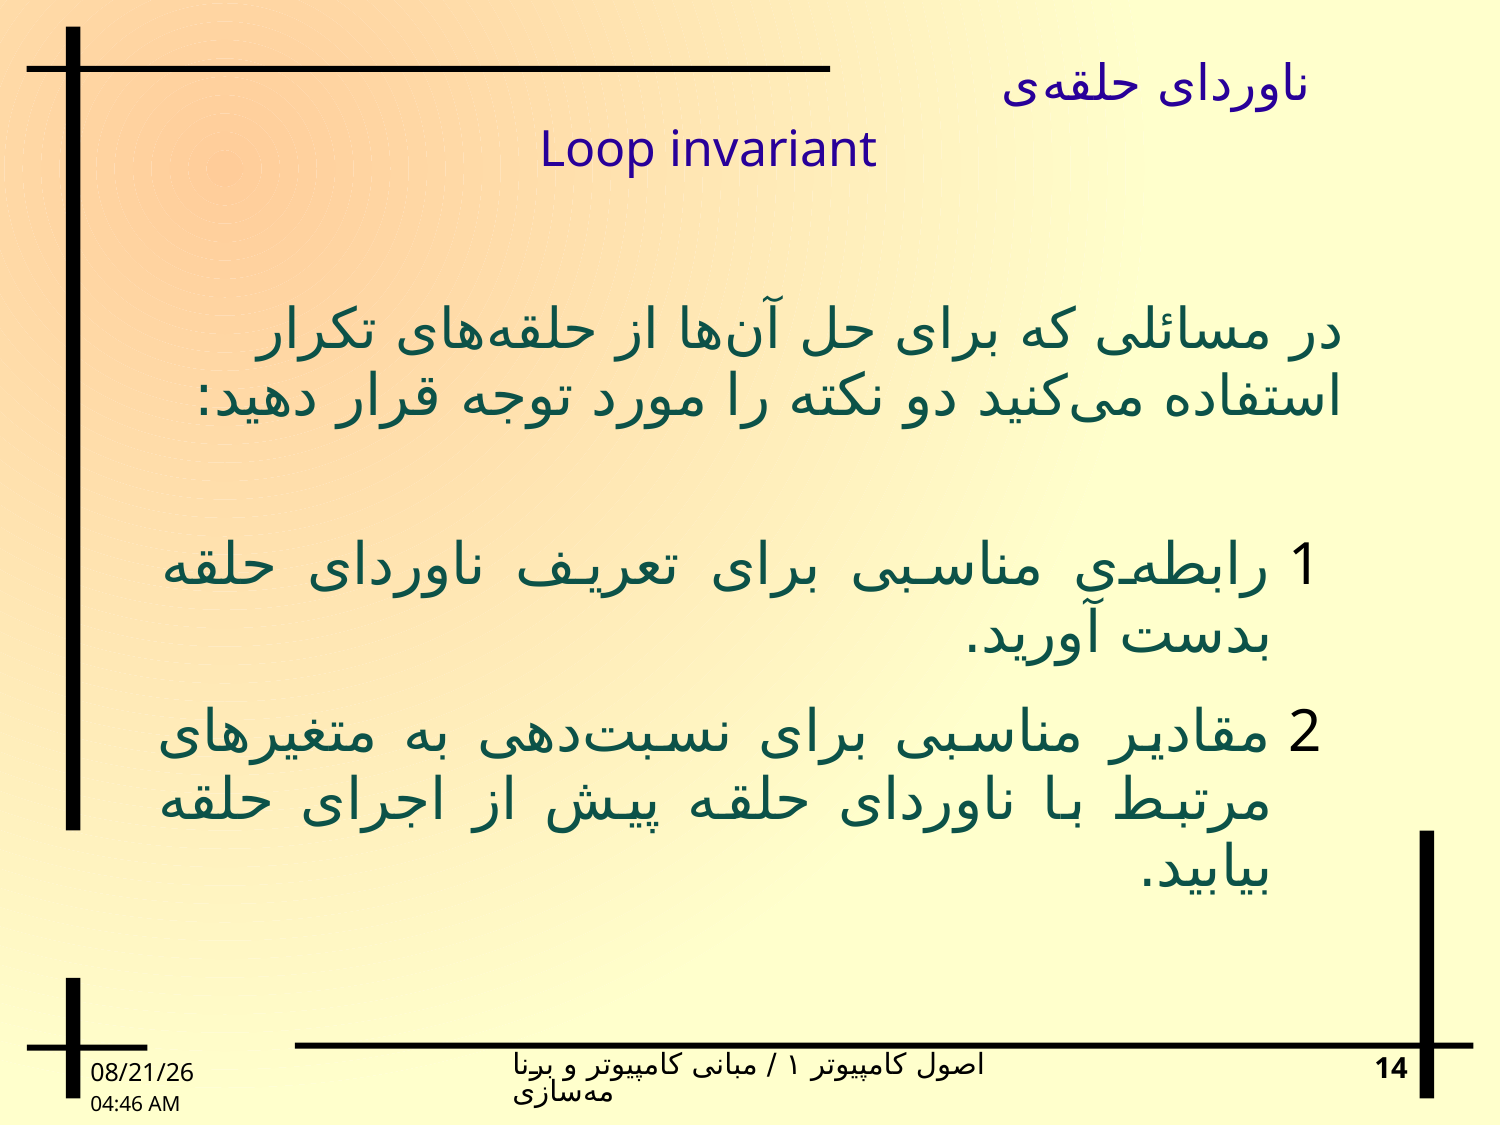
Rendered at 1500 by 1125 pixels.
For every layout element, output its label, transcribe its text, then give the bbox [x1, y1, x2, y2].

title ناوردای حلقه‌ی Loop invariant [68, 57, 1350, 178]
list در مسائلی که برای حل آن‌ها از حلقه‌های تکرار استفاده می‌کنید دو نکته را مورد توجه قرار دهید: رابطه‌ی مناسبی برای تعریف ناوردای حلقه بدست آورید. مقادیر مناسبی برای نسبت‌دهی به متغیرهای مرتبط با ناوردای حلقه پیش از اجرای حلقه بیابید. [150, 295, 1397, 898]
